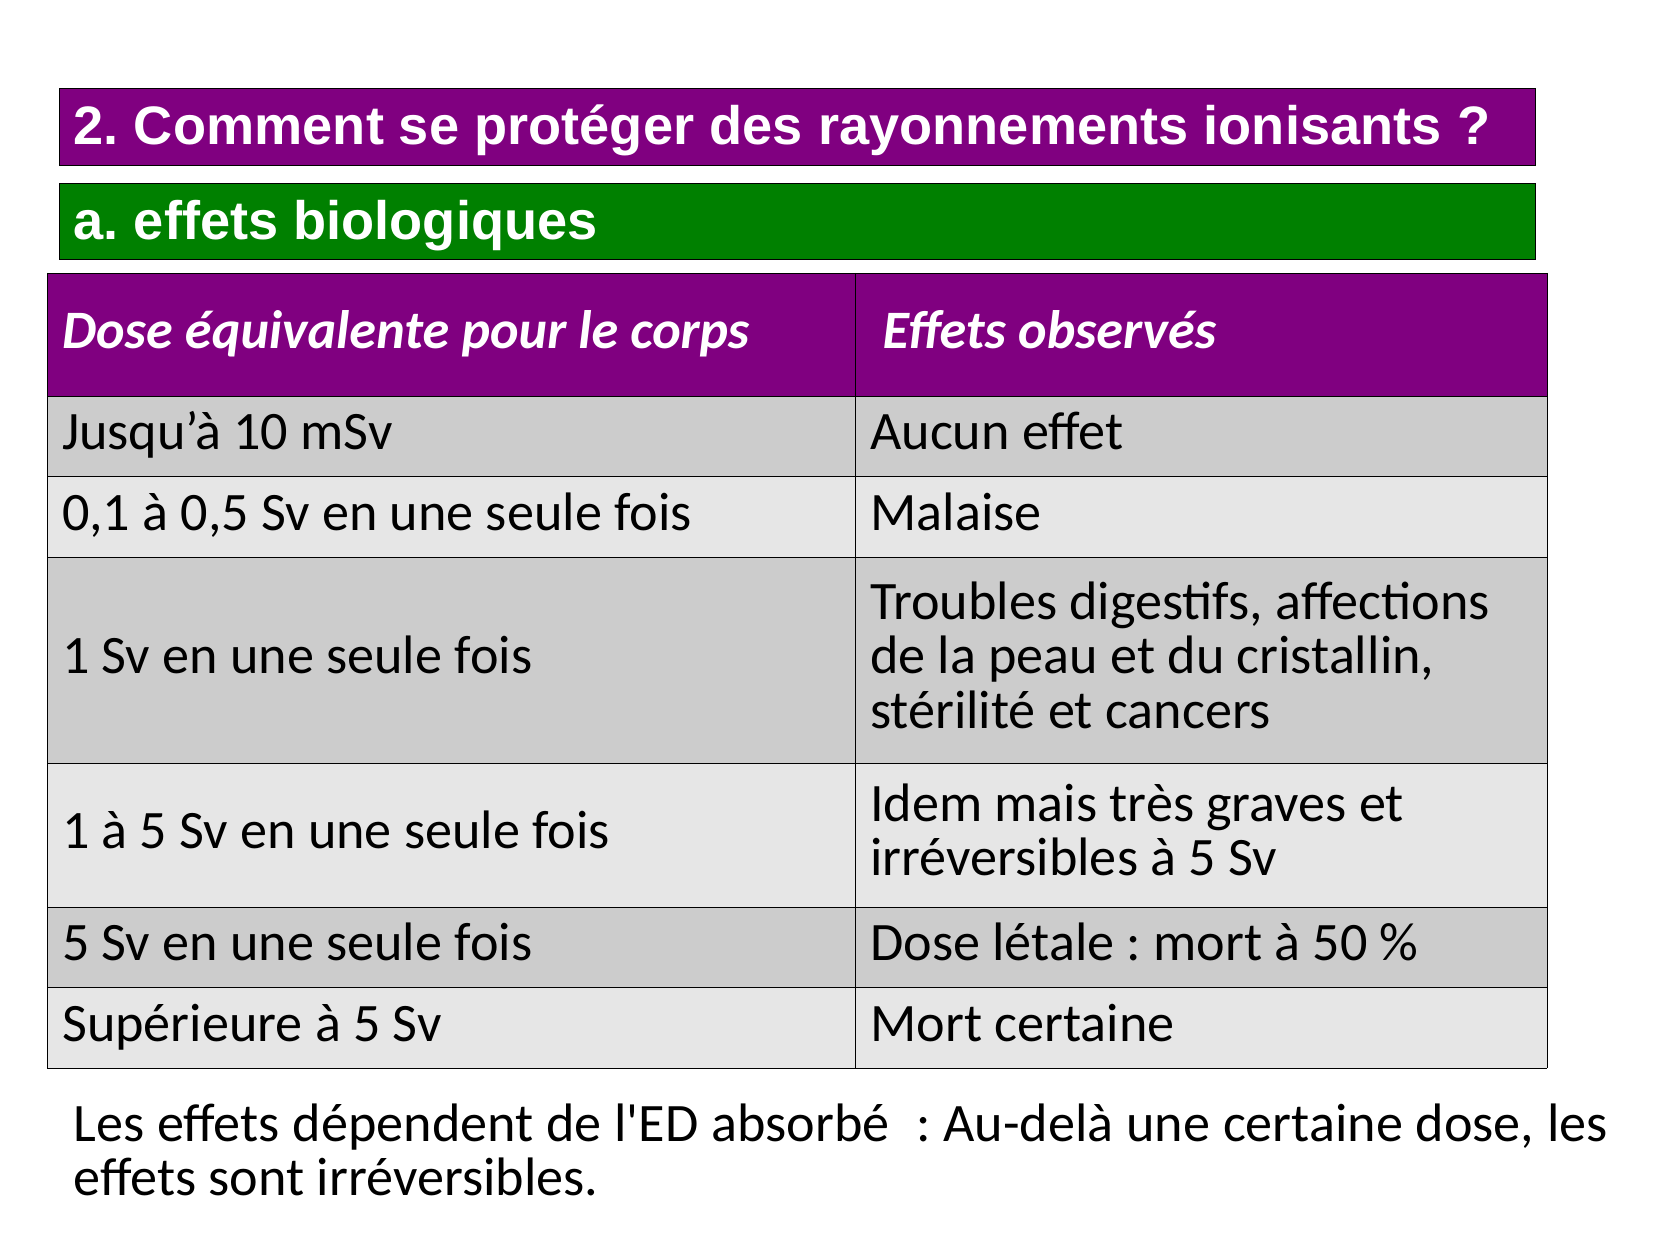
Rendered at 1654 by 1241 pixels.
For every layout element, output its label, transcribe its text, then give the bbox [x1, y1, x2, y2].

text_box Les effets dépendent de l'ED absorbé : Au-delà une certaine dose, les effets sont irréversibles. [59, 1092, 1625, 1241]
table_cell Aucun effet [856, 397, 1547, 476]
table_cell Malaise [856, 477, 1547, 557]
table_cell 0,1 à 0,5 Sv en une seule fois [48, 477, 855, 557]
table_cell Troubles digestifs, affections de la peau et du cristallin, stérilité et cancers [856, 558, 1547, 763]
table_cell Mort certaine [856, 988, 1547, 1068]
table_cell Idem mais très graves et irréversibles à 5 Sv [856, 764, 1547, 907]
table_cell 1 Sv en une seule fois [48, 558, 855, 763]
table_header Effets observés [856, 274, 1547, 396]
table_cell Jusqu’à 10 mSv [48, 397, 855, 476]
table_cell Dose létale : mort à 50 % [856, 908, 1547, 987]
table_cell 5 Sv en une seule fois [48, 908, 855, 987]
table_cell 1 à 5 Sv en une seule fois [48, 764, 855, 907]
table_cell Supérieure à 5 Sv [48, 988, 855, 1068]
table_header Dose équivalente pour le corps [48, 274, 855, 396]
text_box a. effets biologiques [59, 183, 1536, 260]
text_box 2. Comment se protéger des rayonnements ionisants ? [59, 88, 1536, 166]
